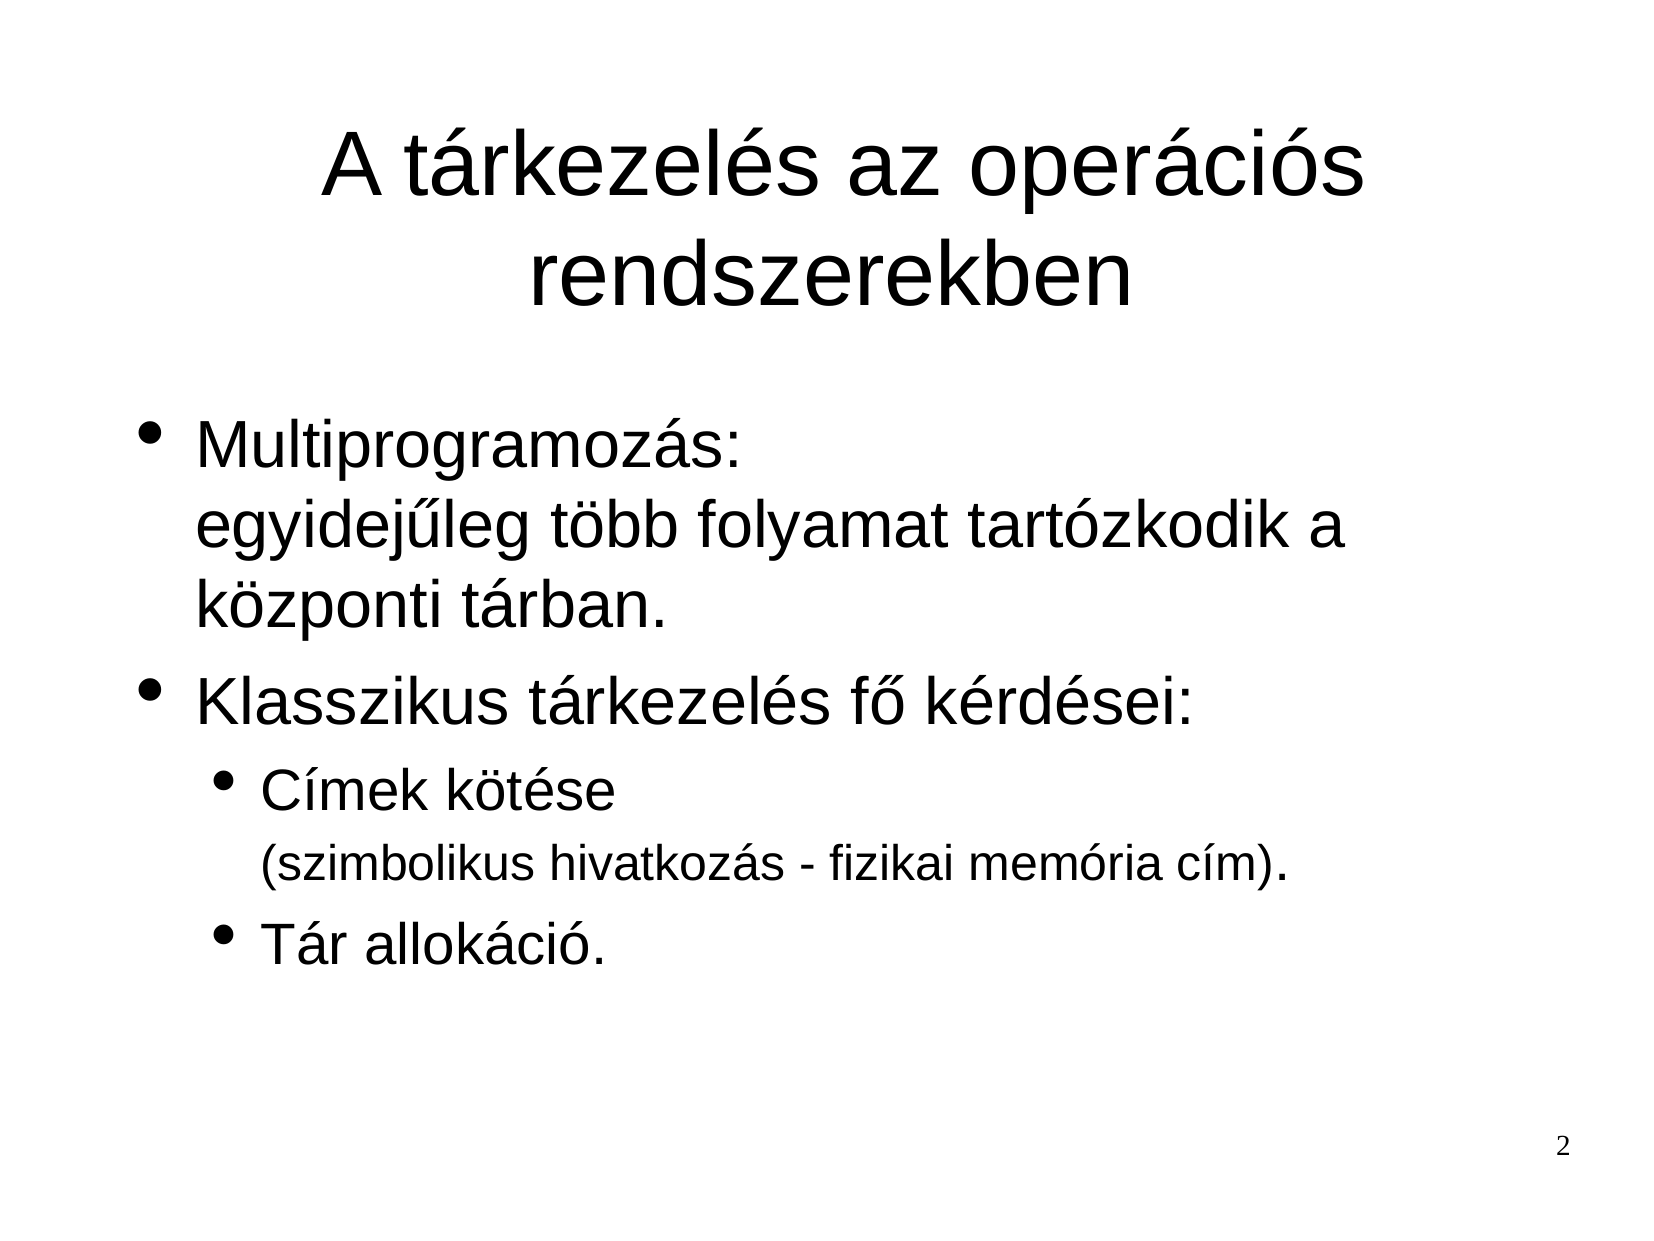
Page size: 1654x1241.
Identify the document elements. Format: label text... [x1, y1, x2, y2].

title A tárkezelés az operációs rendszerekben [124, 110, 1530, 317]
list Multiprogramozás: egyidejűleg több folyamat tartózkodik a központi tárban. Klasszikus tárkezelés fő kérdései: Címek kötése (szimbolikus hivatkozás - fizikai memória cím). Tár allokáció. [124, 393, 1530, 1077]
